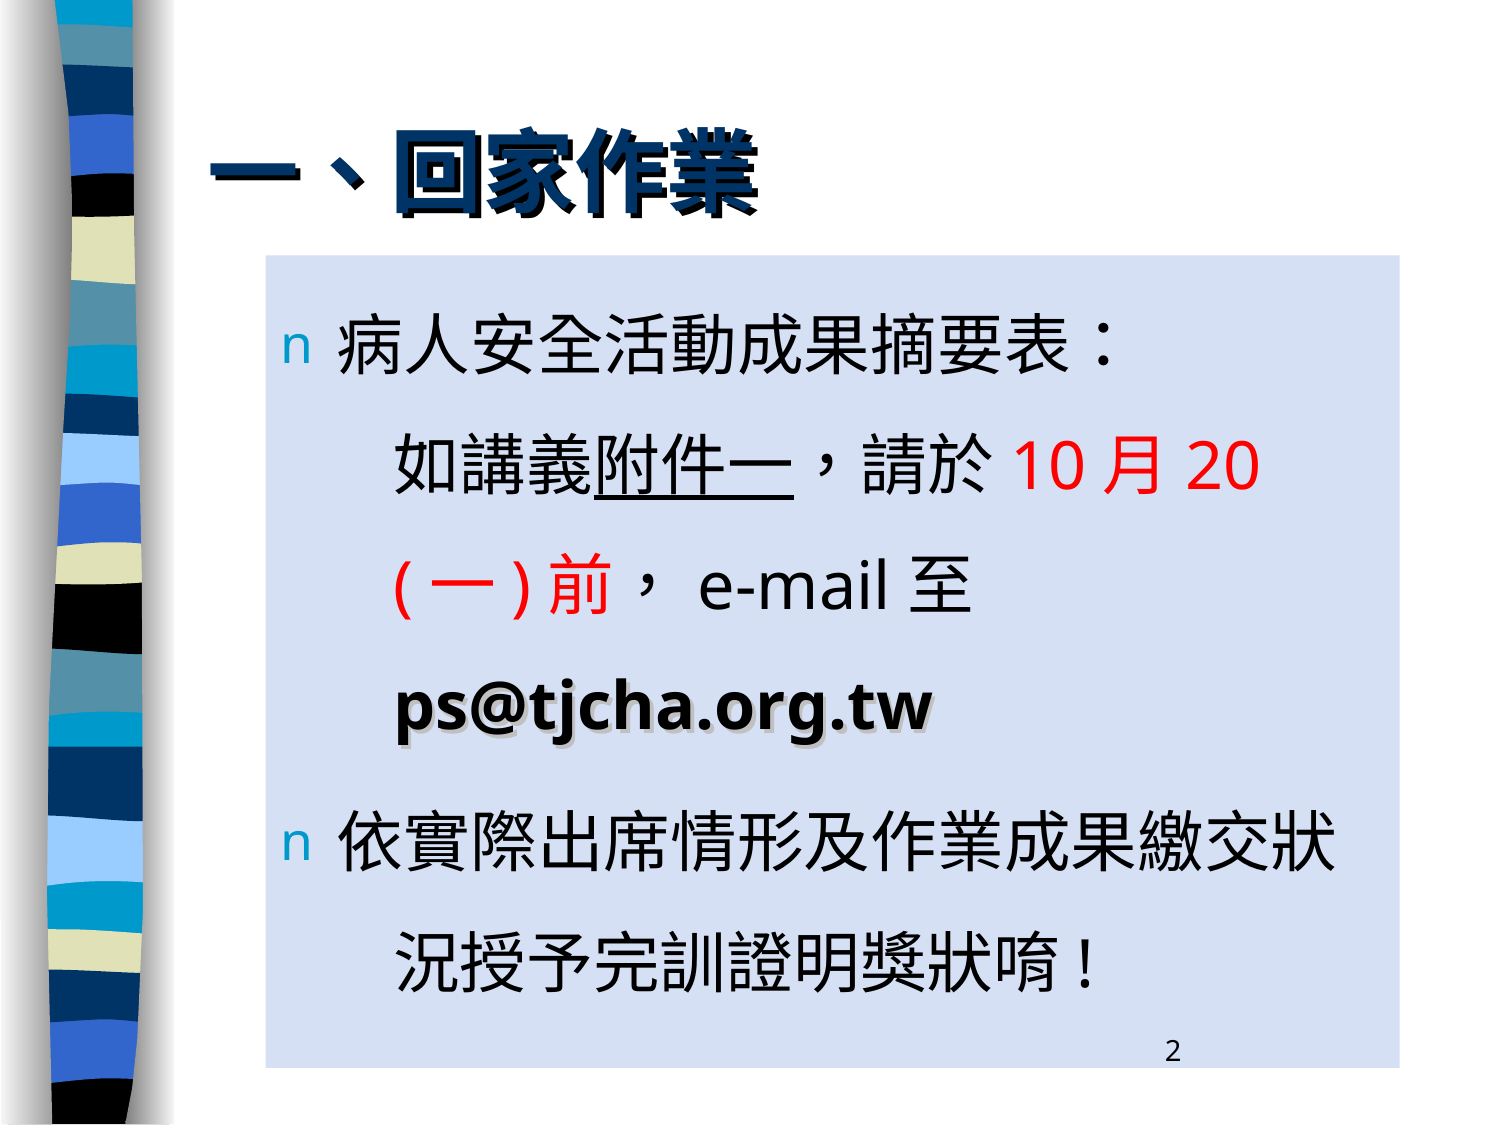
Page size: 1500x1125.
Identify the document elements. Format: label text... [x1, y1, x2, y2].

title 一、回家作業 [192, 75, 1468, 263]
list 病人安全活動成果摘要表： 如講義附件一，請於10月20(一)前，e-mail至ps@tjcha.org.tw 依實際出席情形及作業成果繳交狀況授予完訓證明獎狀唷! [265, 255, 1400, 1068]
text_box [1149, 1025, 1463, 1101]
